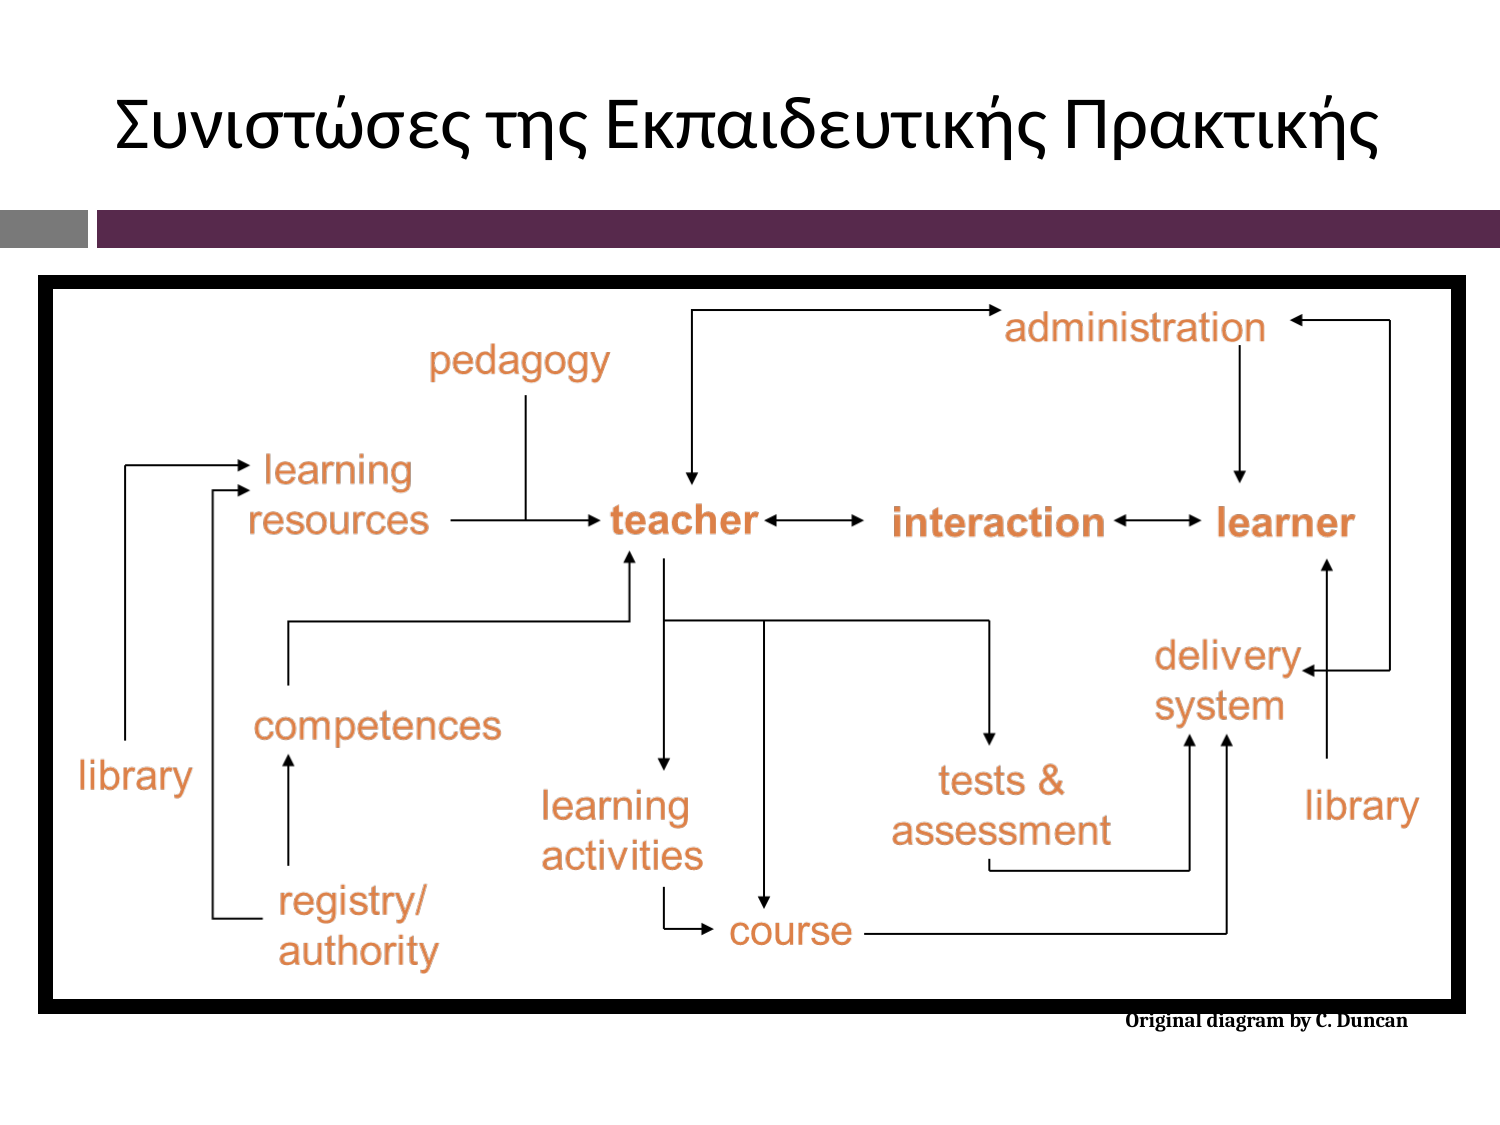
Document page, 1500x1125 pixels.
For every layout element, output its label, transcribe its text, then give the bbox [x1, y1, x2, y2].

picture [52, 289, 1452, 1000]
text_box Original diagram by C. Duncan [1110, 999, 1486, 1040]
title Συνιστώσες της Εκπαιδευτικής Πρακτικής [100, 37, 1438, 201]
